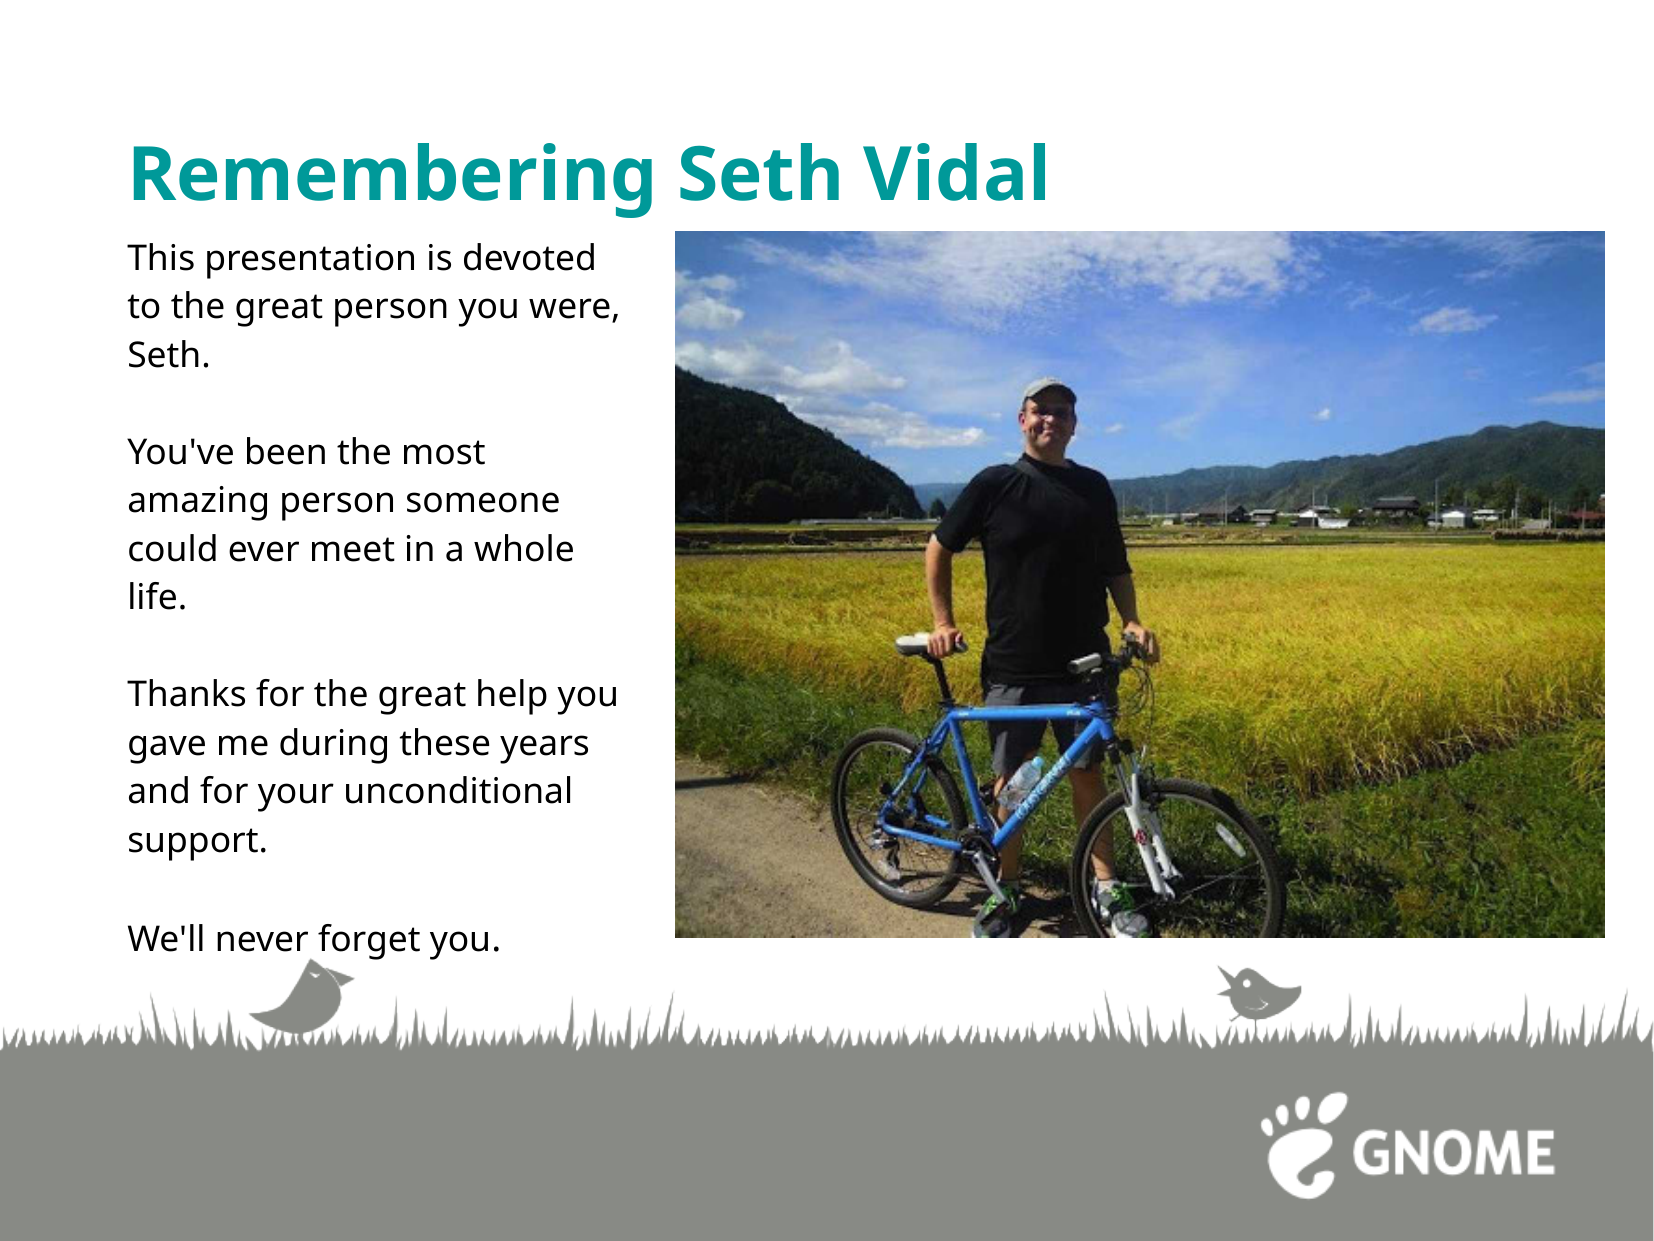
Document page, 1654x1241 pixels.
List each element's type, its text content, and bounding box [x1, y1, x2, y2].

text_box [141, 930, 146, 938]
picture [0, 0, 1654, 1241]
text_box [453, 934, 463, 938]
text_box Remembering Seth Vidal [112, 112, 1276, 219]
text_box [336, 934, 346, 938]
text_box This presentation is devoted to the great person you were, Seth. You've been the most amazing person someone could ever meet in a whole life. Thanks for the great help you gave me during these years and for your unconditional support. We'll never forget you. [112, 225, 638, 867]
text_box [112, 219, 1276, 938]
